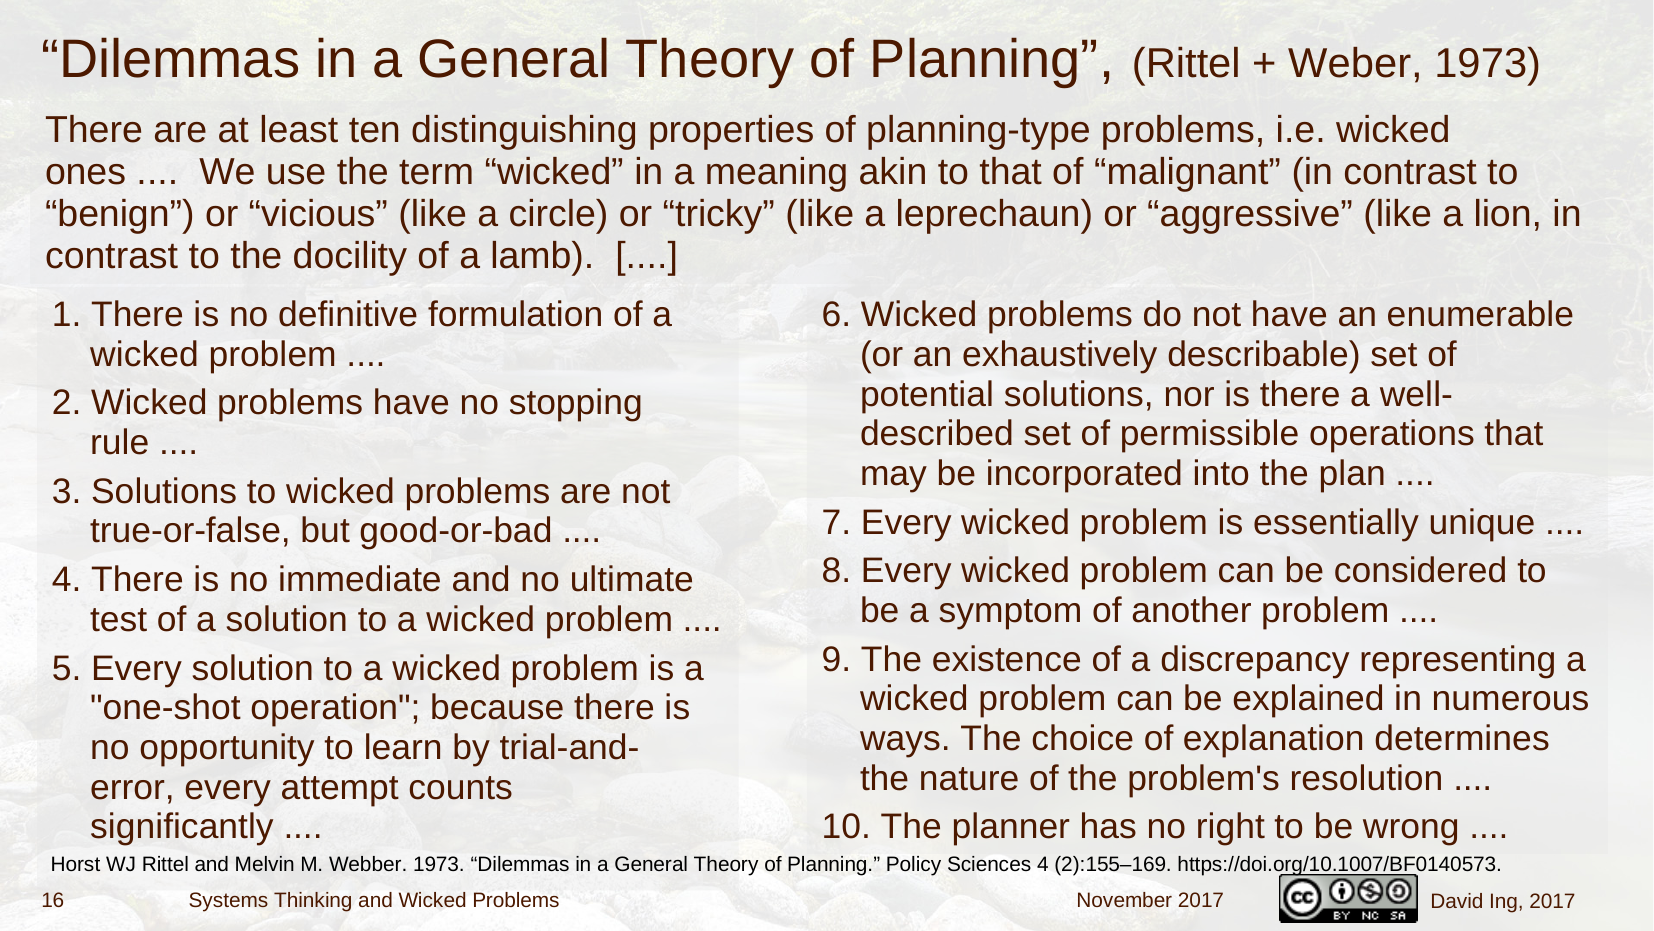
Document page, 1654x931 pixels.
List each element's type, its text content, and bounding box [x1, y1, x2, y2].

text_box 1. There is no definitive formulation of a wicked problem .... 2. Wicked problems have no stopping rule .... 3. Solutions to wicked problems are not true-or-false, but good-or-bad .... 4. There is no immediate and no ultimate test of a solution to a wicked problem .... 5. Every solution to a wicked problem is a "one-shot operation"; because there is no opportunity to learn by trial-and-error, every attempt counts significantly .... [37, 286, 739, 845]
text_box There are at least ten distinguishing properties of planning-type problems, i.e. wicked ones .... We use the term “wicked” in a meaning akin to that of “malignant” (in contrast to “benign”) or “vicious” (like a circle) or “tricky” (like a leprechaun) or “aggressive” (like a lion, in contrast to the docility of a lamb). [....] [30, 101, 1606, 283]
title “Dilemmas in a General Theory of Planning”, (Rittel + Weber, 1973) [41, 30, 1613, 181]
text_box Horst WJ Rittel and Melvin M. Webber. 1973. “Dilemmas in a General Theory of Planning.” Policy Sciences 4 (2):155–169. https://doi.org/10.1007/BF0140573. [35, 845, 1567, 884]
text_box 6. Wicked problems do not have an enumerable (or an exhaustively describable) set of potential solutions, nor is there a well-described set of permissible operations that may be incorporated into the plan .... 7. Every wicked problem is essentially unique .... 8. Every wicked problem can be considered to be a symptom of another problem .... 9. The existence of a discrepancy representing a wicked problem can be explained in numerous ways. The choice of explanation determines the nature of the problem's resolution .... 10. The planner has no right to be wrong .... [806, 286, 1608, 851]
picture [0, 0, 1654, 931]
